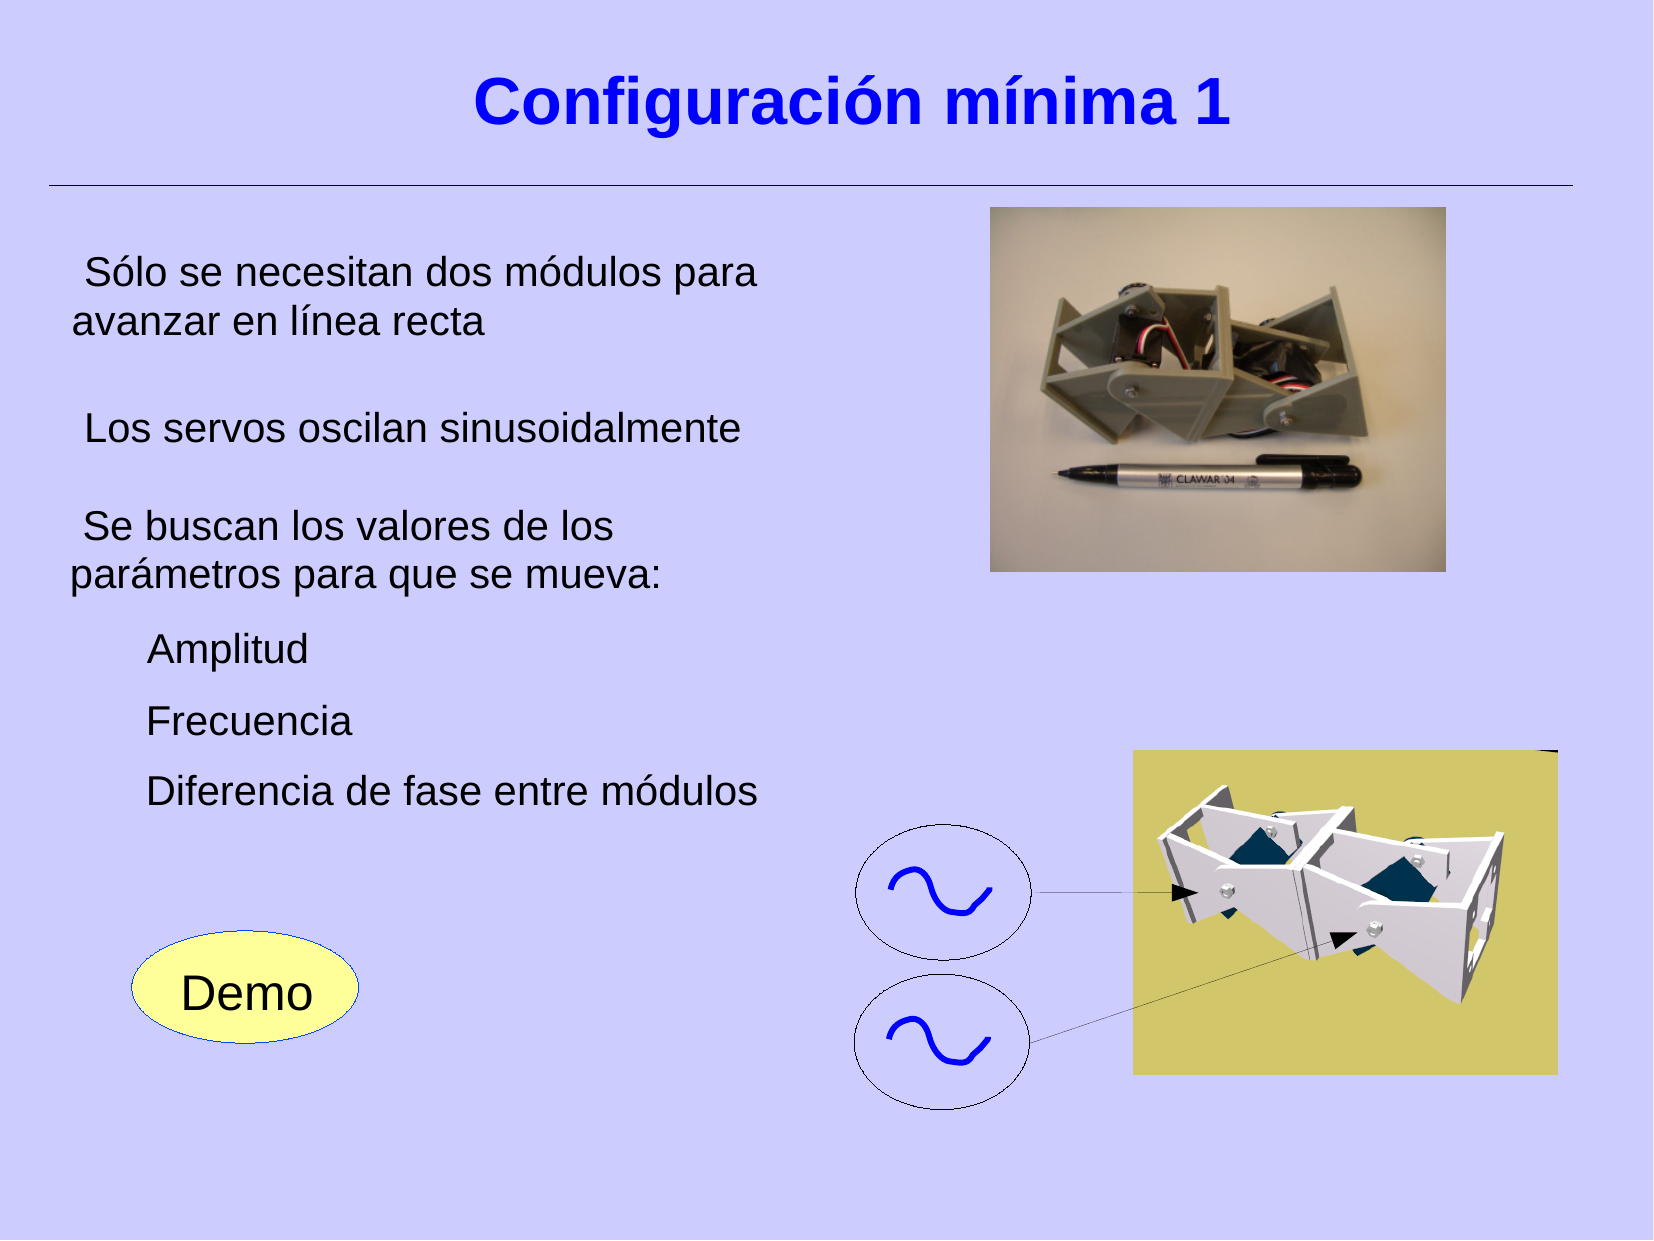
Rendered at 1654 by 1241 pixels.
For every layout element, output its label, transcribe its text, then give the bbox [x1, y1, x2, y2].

text_box Sólo se necesitan dos módulos para avanzar en línea recta [71, 242, 778, 362]
text_box Los servos oscilan sinusoidalmente [71, 398, 778, 476]
title Configuración mínima 1 [132, 0, 1592, 191]
picture [990, 207, 1446, 573]
text_box Se buscan los valores de los parámetros para que se mueva: [70, 495, 777, 601]
text_box Amplitud Frecuencia Diferencia de fase entre módulos [134, 618, 841, 818]
text_box Demo [180, 964, 312, 1021]
picture [1133, 750, 1558, 1075]
text_box [131, 930, 359, 1044]
